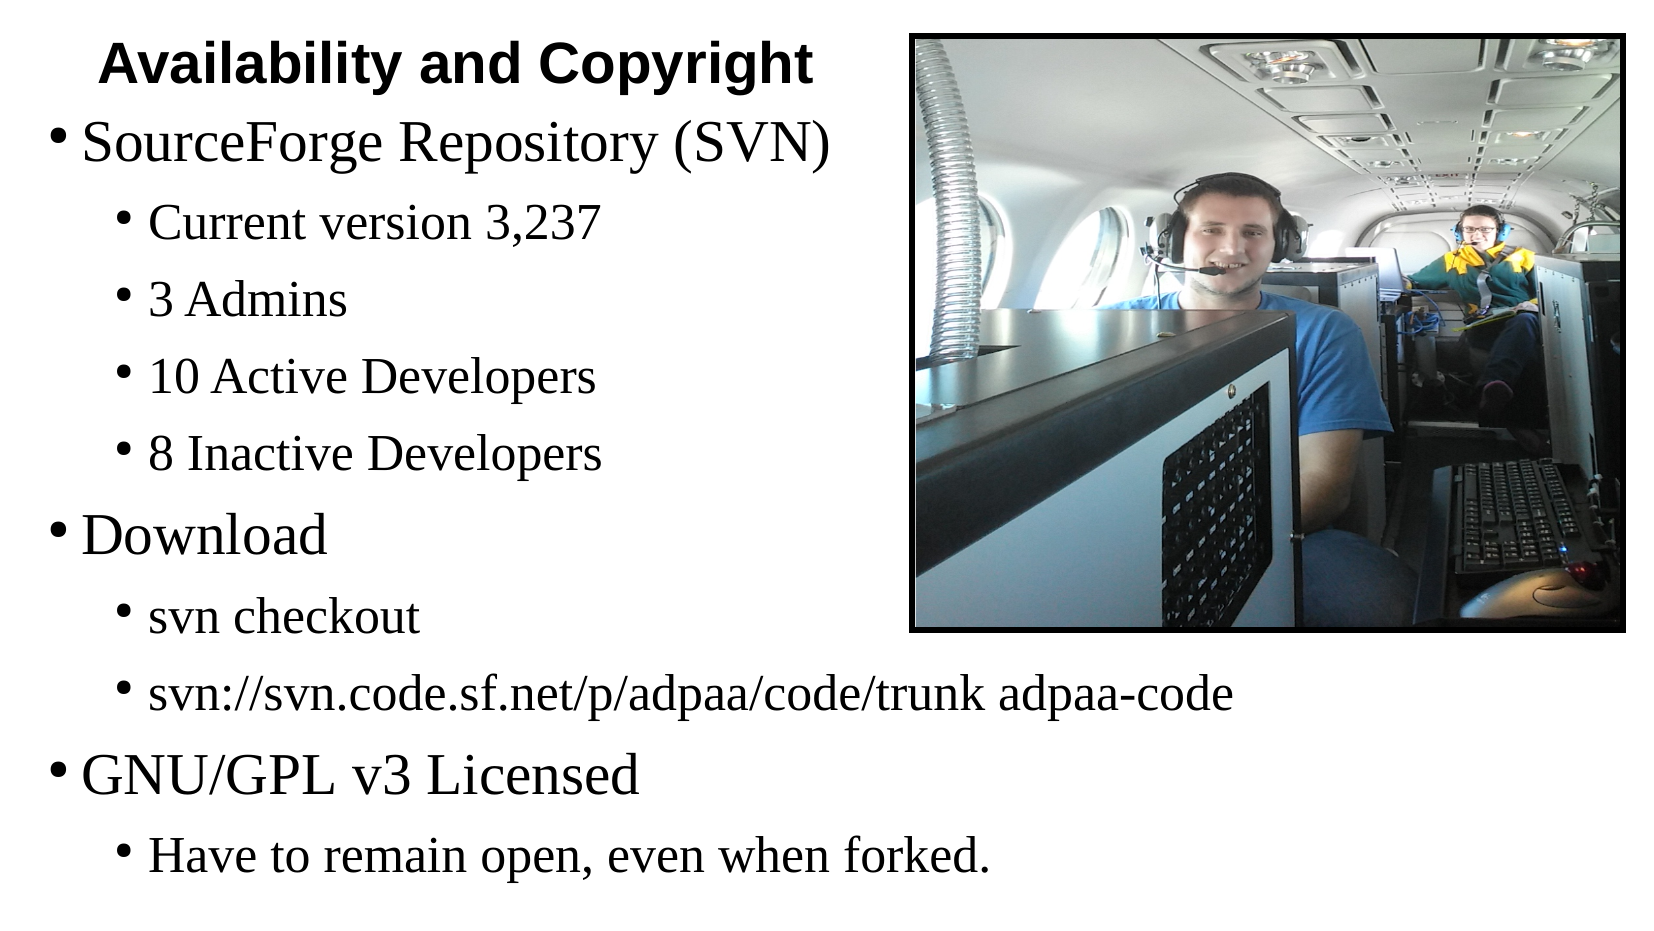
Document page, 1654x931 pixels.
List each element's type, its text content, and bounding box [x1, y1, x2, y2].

text_box Availability and Copyright [5, 22, 906, 99]
picture [915, 39, 1621, 628]
list SourceForge Repository (SVN) Current version 3,237 3 Admins 10 Active Developers 8 Inactive Developers Download svn checkout svn://svn.code.sf.net/p/adpaa/code/trunk adpaa-code GNU/GPL v3 Licensed Have to remain open, even when forked. [33, 94, 1591, 892]
